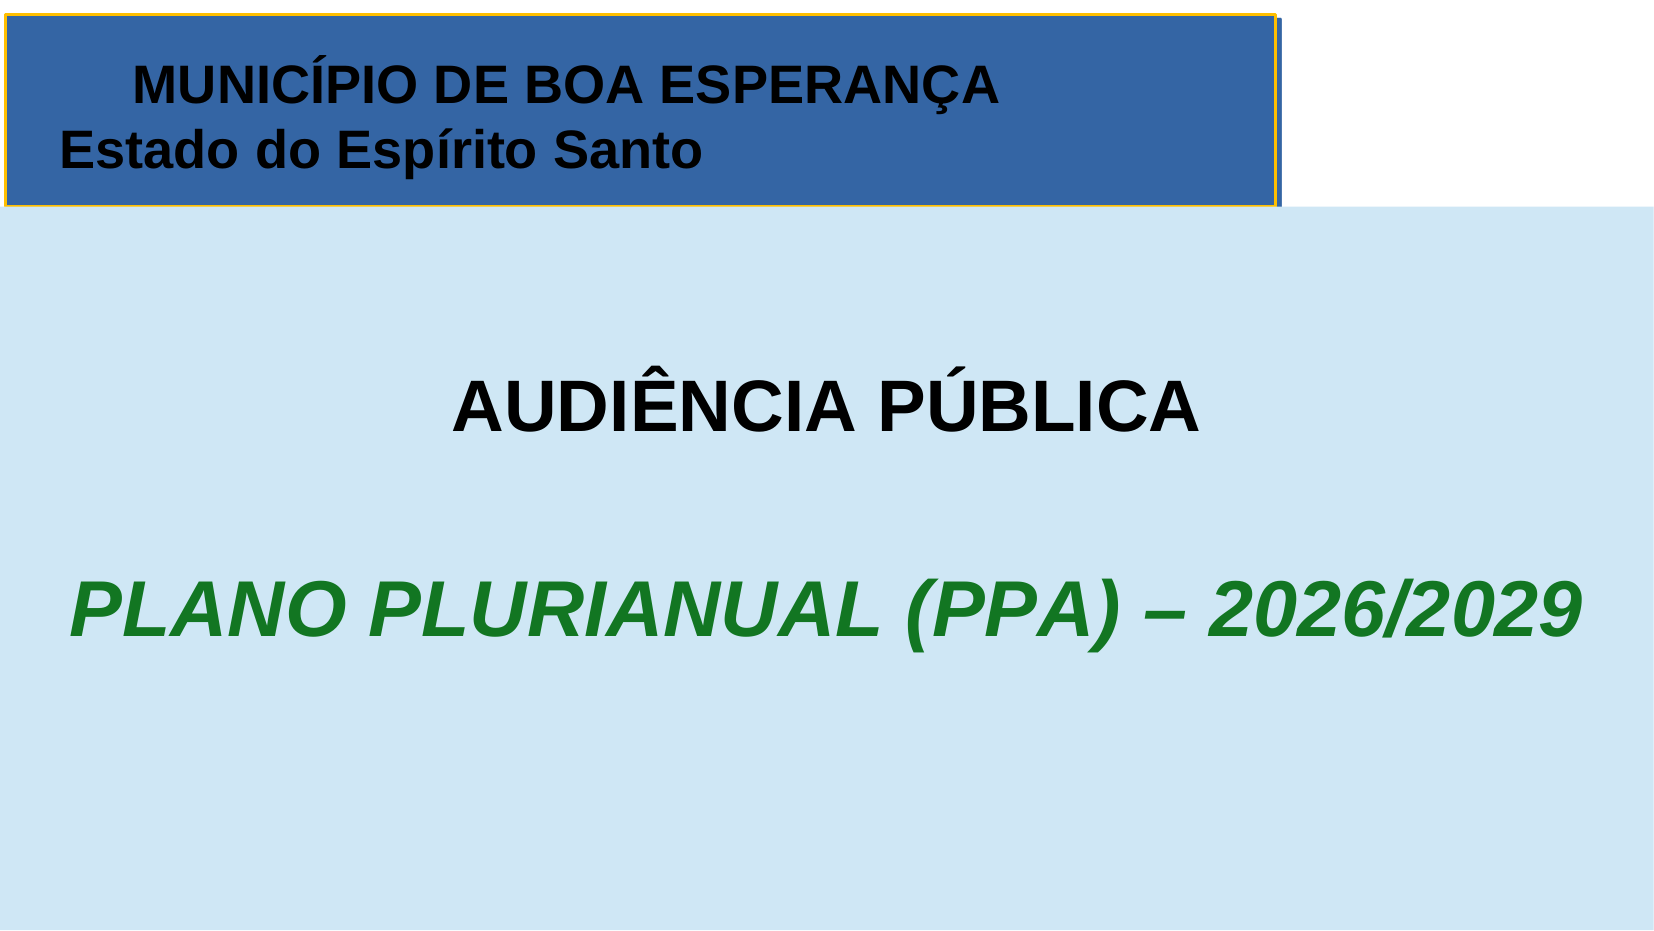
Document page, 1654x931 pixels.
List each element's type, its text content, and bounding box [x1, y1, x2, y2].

title MUNICÍPIO DE BOA ESPERANÇA Estado do Espírito Santo [59, 29, 1152, 184]
subtitle AUDIÊNCIA PÚBLICA PLANO PLURIANUAL (PPA) – 2026/2029 [0, 206, 1654, 931]
